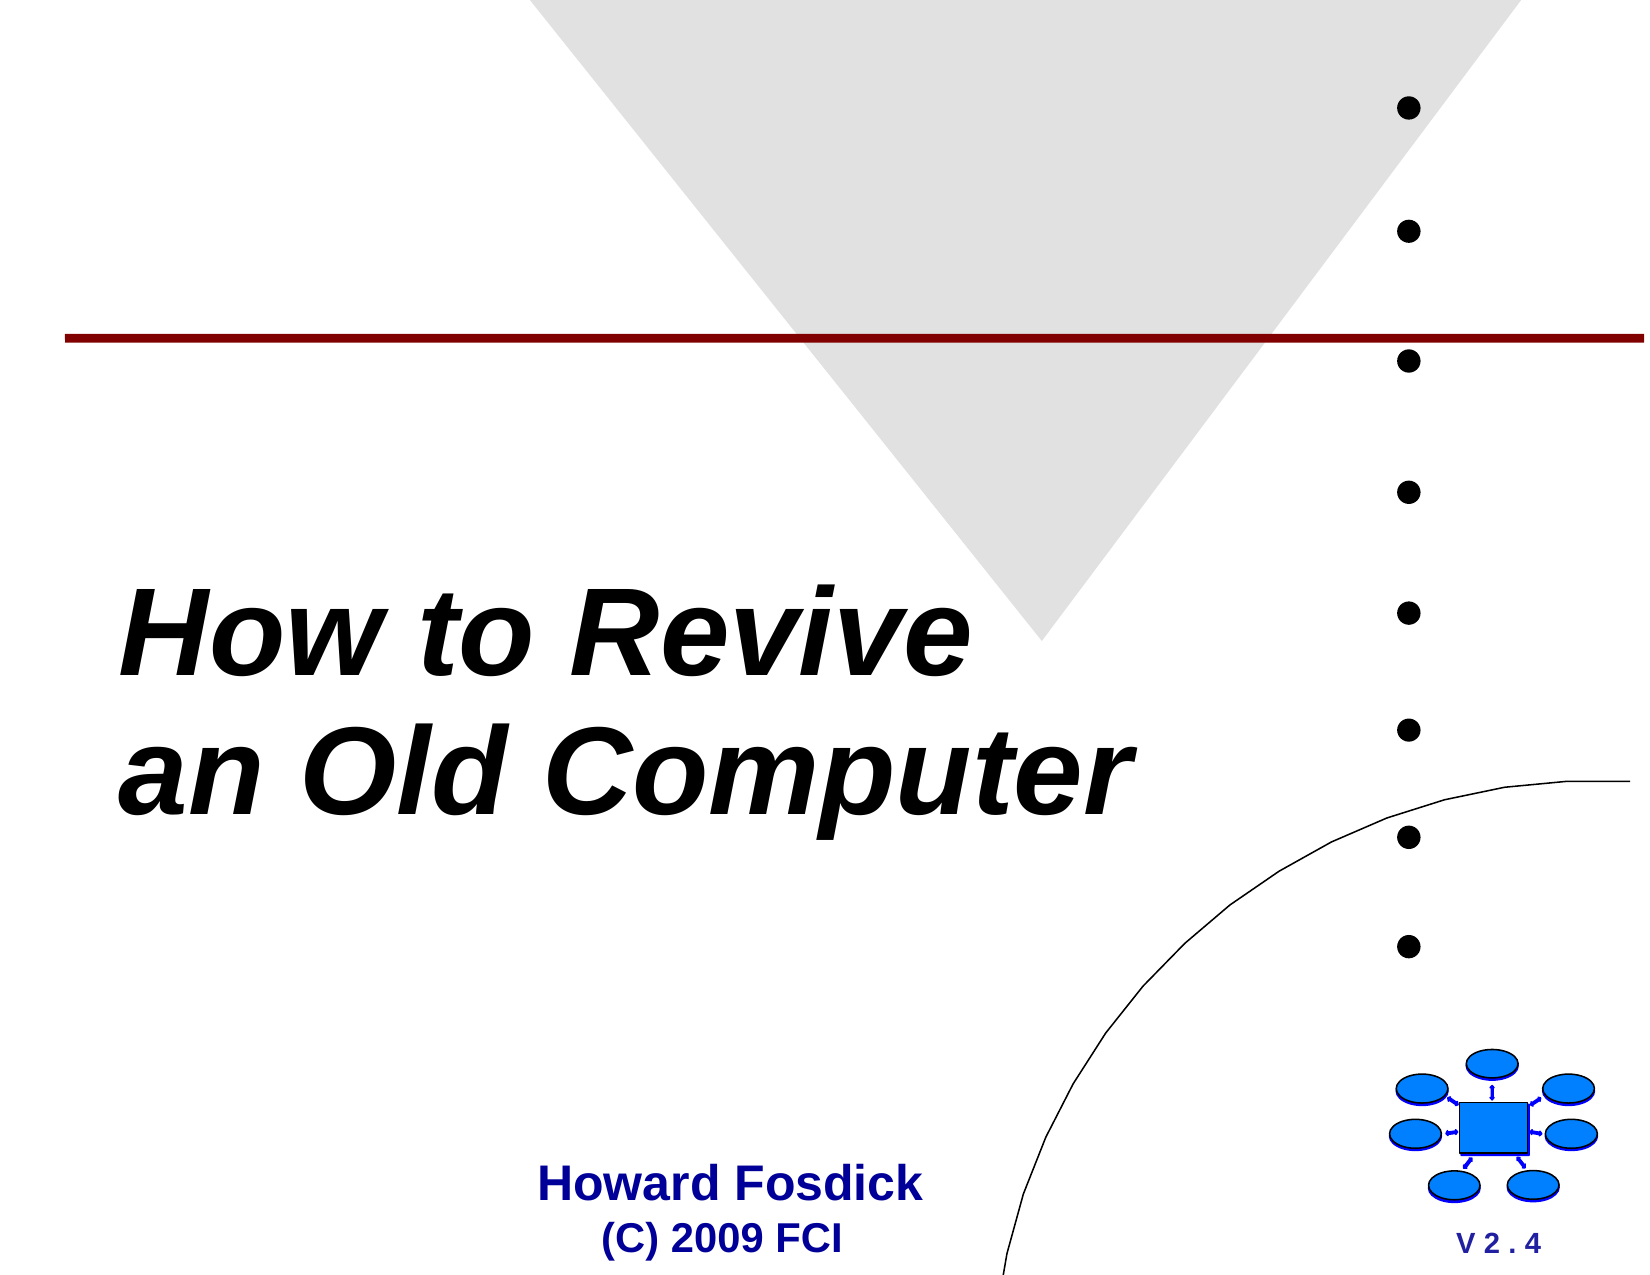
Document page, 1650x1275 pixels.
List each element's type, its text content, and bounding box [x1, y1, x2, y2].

text_box [1397, 481, 1420, 504]
text_box V 2 . 4 [1456, 1224, 1603, 1260]
text_box [1507, 1170, 1560, 1202]
text_box [1399, 842, 1419, 849]
text_box Howard Fosdick [537, 1149, 951, 1211]
text_box [1396, 1074, 1542, 1156]
text_box [1389, 1119, 1442, 1151]
text_box [1466, 1049, 1519, 1081]
text_box [64, 0, 1645, 531]
text_box [1545, 1119, 1598, 1151]
text_box [1445, 1129, 1458, 1136]
text_box [1517, 1157, 1526, 1168]
text_box [1463, 1158, 1472, 1169]
text_box [1542, 1074, 1595, 1106]
text_box [1428, 1170, 1481, 1203]
text_box [1397, 220, 1420, 243]
text_box [1397, 935, 1420, 958]
text_box [1397, 350, 1420, 372]
text_box (C) 2009 FCI [578, 1211, 950, 1262]
list How to Revive an Old Computer [118, 531, 1551, 842]
text_box [1490, 1085, 1494, 1100]
